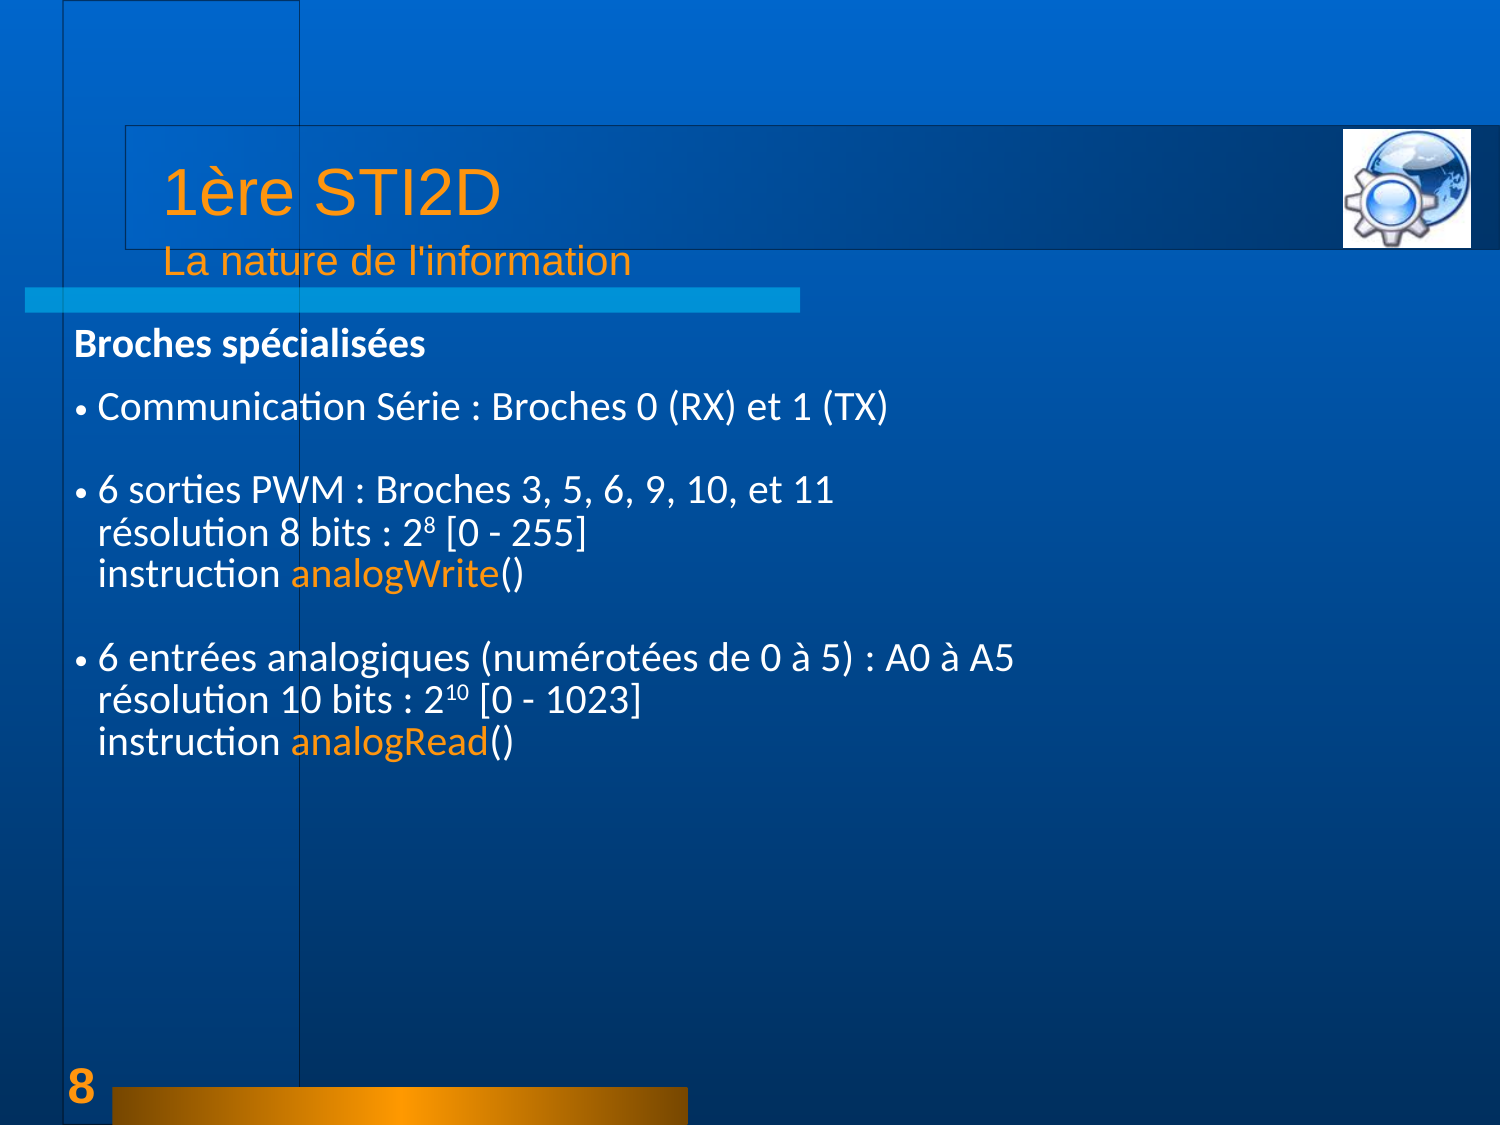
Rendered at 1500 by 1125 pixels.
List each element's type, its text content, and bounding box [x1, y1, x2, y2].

text_box Broches spécialisées Communication Série : Broches 0 (RX) et 1 (TX) 6 sorties PWM : Broches 3, 5, 6, 9, 10, et 11 résolution 8 bits : 28 [0 - 255] instruction analogWrite() 6 entrées analogiques (numérotées de 0 à 5) : A0 à A5 résolution 10 bits : 210 [0 - 1023] instruction analogRead() [59, 319, 1477, 872]
picture [1343, 129, 1471, 248]
